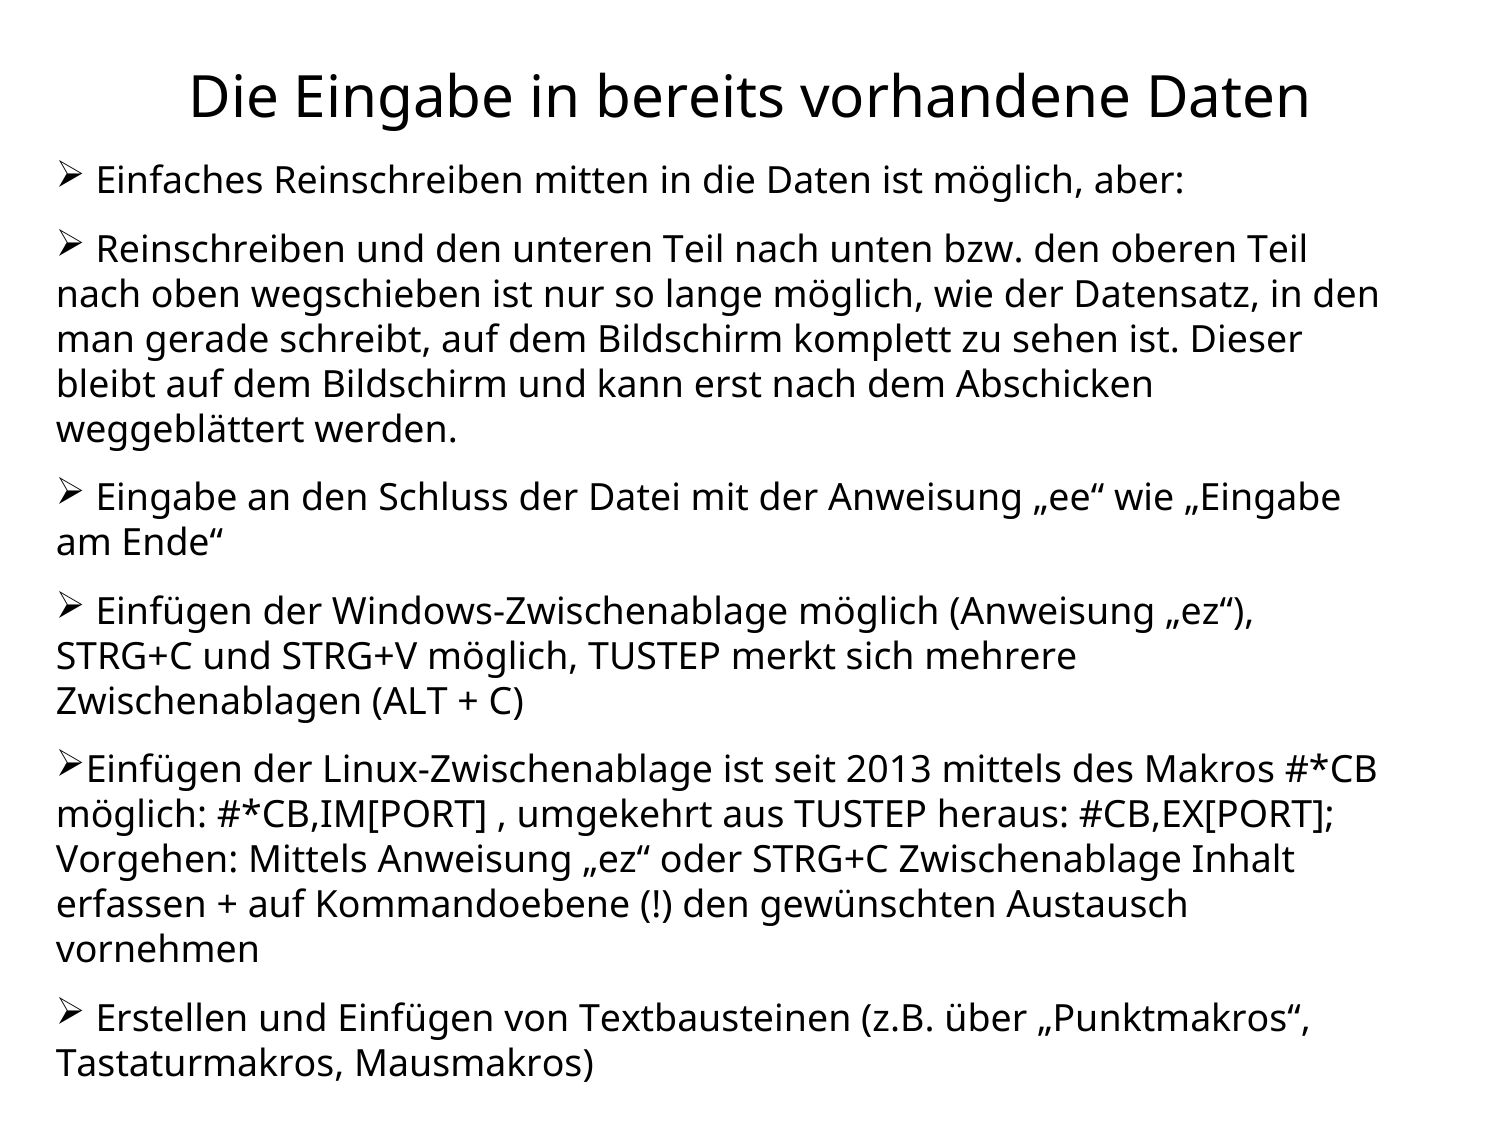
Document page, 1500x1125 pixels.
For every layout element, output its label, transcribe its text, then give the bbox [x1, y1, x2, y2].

text_box Einfaches Reinschreiben mitten in die Daten ist möglich, aber: Reinschreiben und den unteren Teil nach unten bzw. den oberen Teil nach oben wegschieben ist nur so lange möglich, wie der Datensatz, in den man gerade schreibt, auf dem Bildschirm komplett zu sehen ist. Dieser bleibt auf dem Bildschirm und kann erst nach dem Abschicken weggeblättert werden. Eingabe an den Schluss der Datei mit der Anweisung „ee“ wie „Eingabe am Ende“ Einfügen der Windows-Zwischenablage möglich (Anweisung „ez“), STRG+C und STRG+V möglich, TUSTEP merkt sich mehrere Zwischenablagen (ALT + C) Einfügen der Linux-Zwischenablage ist seit 2013 mittels des Makros #*CB möglich: #*CB,IM[PORT] , umgekehrt aus TUSTEP heraus: #CB,EX[PORT]; Vorgehen: Mittels Anweisung „ez“ oder STRG+C Zwischenablage Inhalt erfassen + auf Kommandoebene (!) den gewünschten Austausch vornehmen Erstellen und Einfügen von Textbausteinen (z.B. über „Punktmakros“, Tastaturmakros, Mausmakros) [41, 148, 1400, 1125]
title Die Eingabe in bereits vorhandene Daten [75, 0, 1426, 188]
